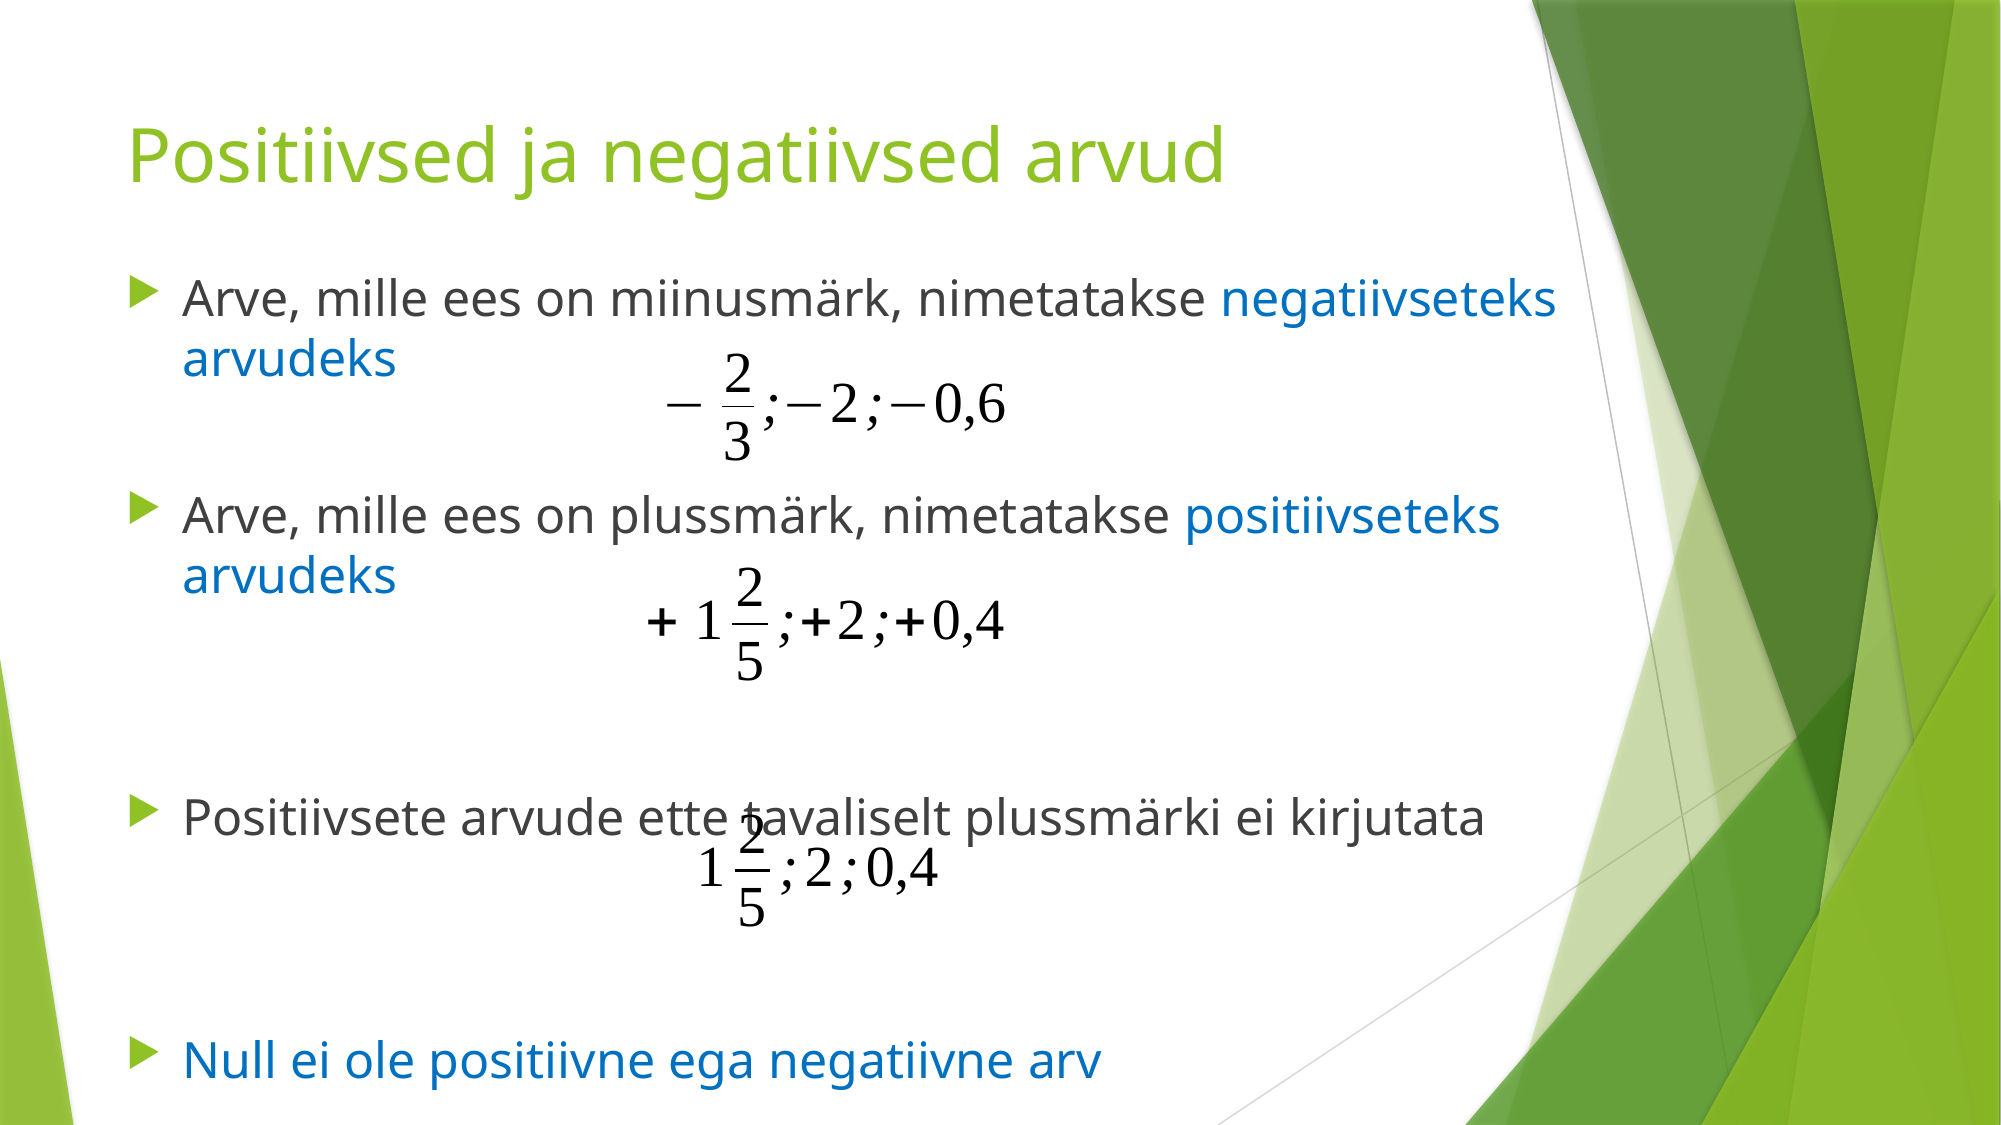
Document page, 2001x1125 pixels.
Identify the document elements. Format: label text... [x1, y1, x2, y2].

chart [690, 801, 947, 939]
chart [639, 555, 1013, 693]
title Positiivsed ja negatiivsed arvud [111, 99, 1522, 258]
chart [655, 340, 1014, 473]
list Arve, mille ees on miinusmärk, nimetatakse negatiivseteks arvudeks Arve, mille ees on plussmärk, nimetatakse positiivseteks arvudeks Positiivsete arvude ette tavaliselt plussmärki ei kirjutata Null ei ole positiivne ega negatiivne arv [111, 258, 1708, 1110]
